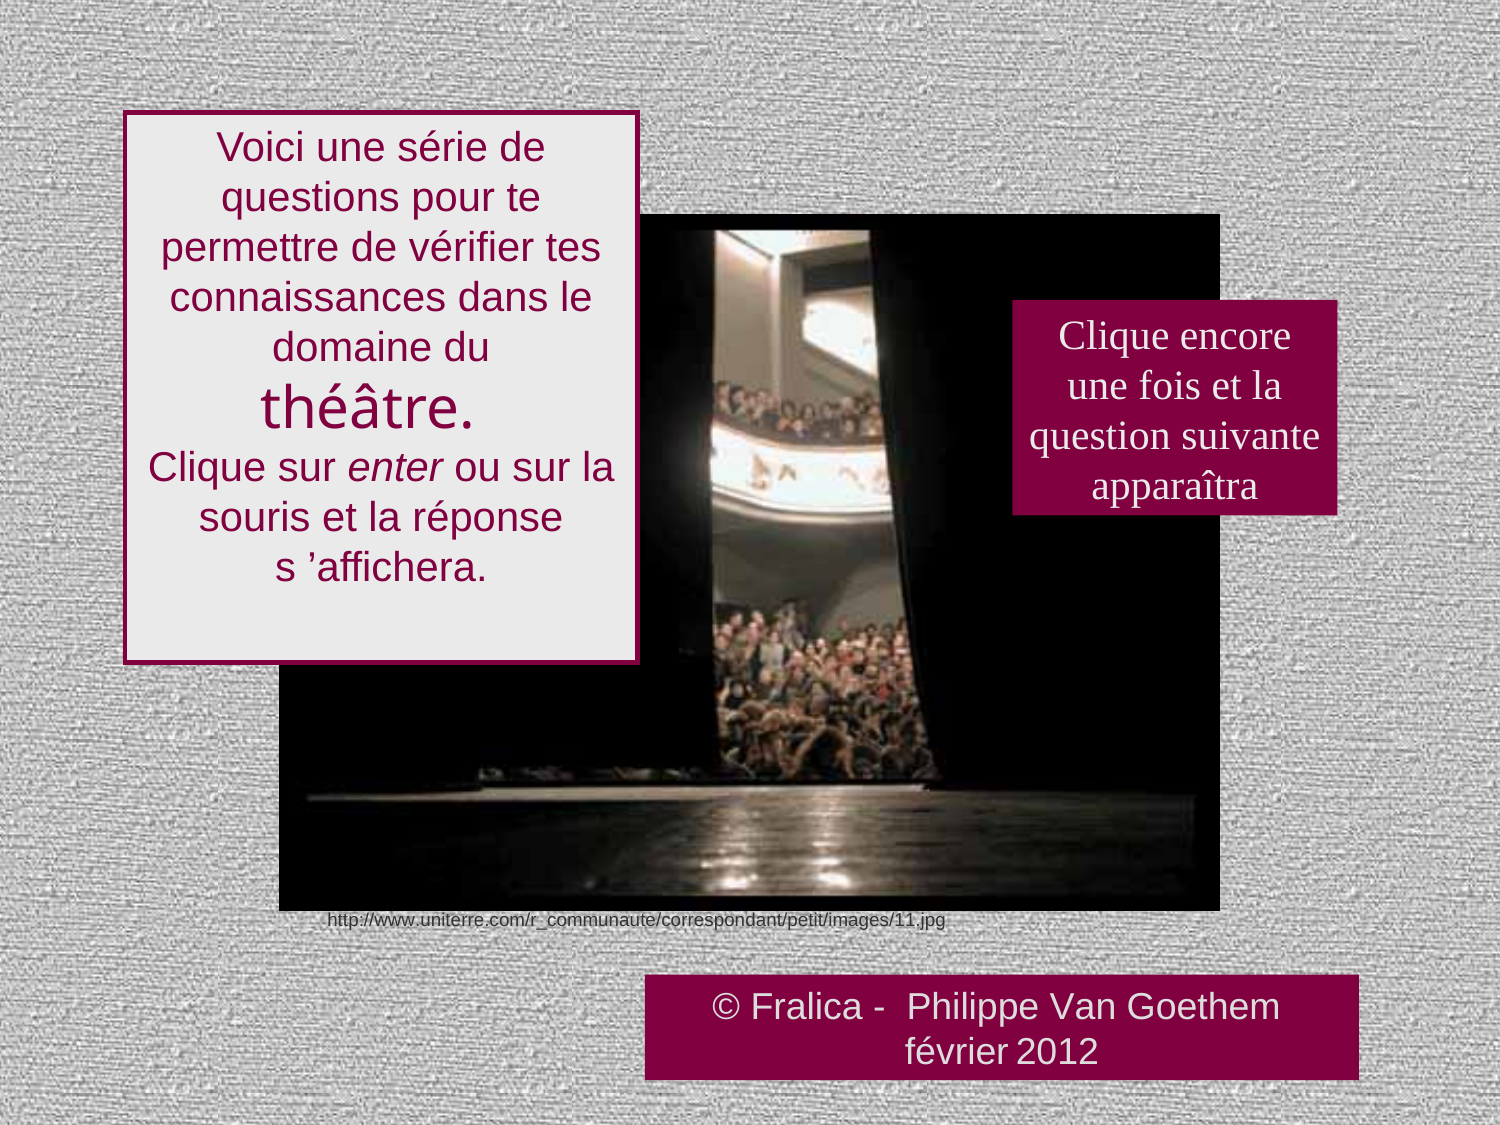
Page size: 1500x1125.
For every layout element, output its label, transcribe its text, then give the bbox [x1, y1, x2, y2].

text_box © Fralica - Philippe Van Goethem février 2012 [644, 974, 1359, 1081]
picture [0, 0, 1500, 1125]
text_box http://www.uniterre.com/r_communaute/correspondant/petit/images/11.jpg [312, 900, 976, 938]
text_box Clique encore une fois et la question suivante apparaîtra [1012, 299, 1338, 516]
title Voici une série de questions pour te permettre de vérifier tes connaissances dans le domaine du théâtre. Clique sur enter ou sur la souris et la réponse s ’affichera. [125, 112, 638, 663]
